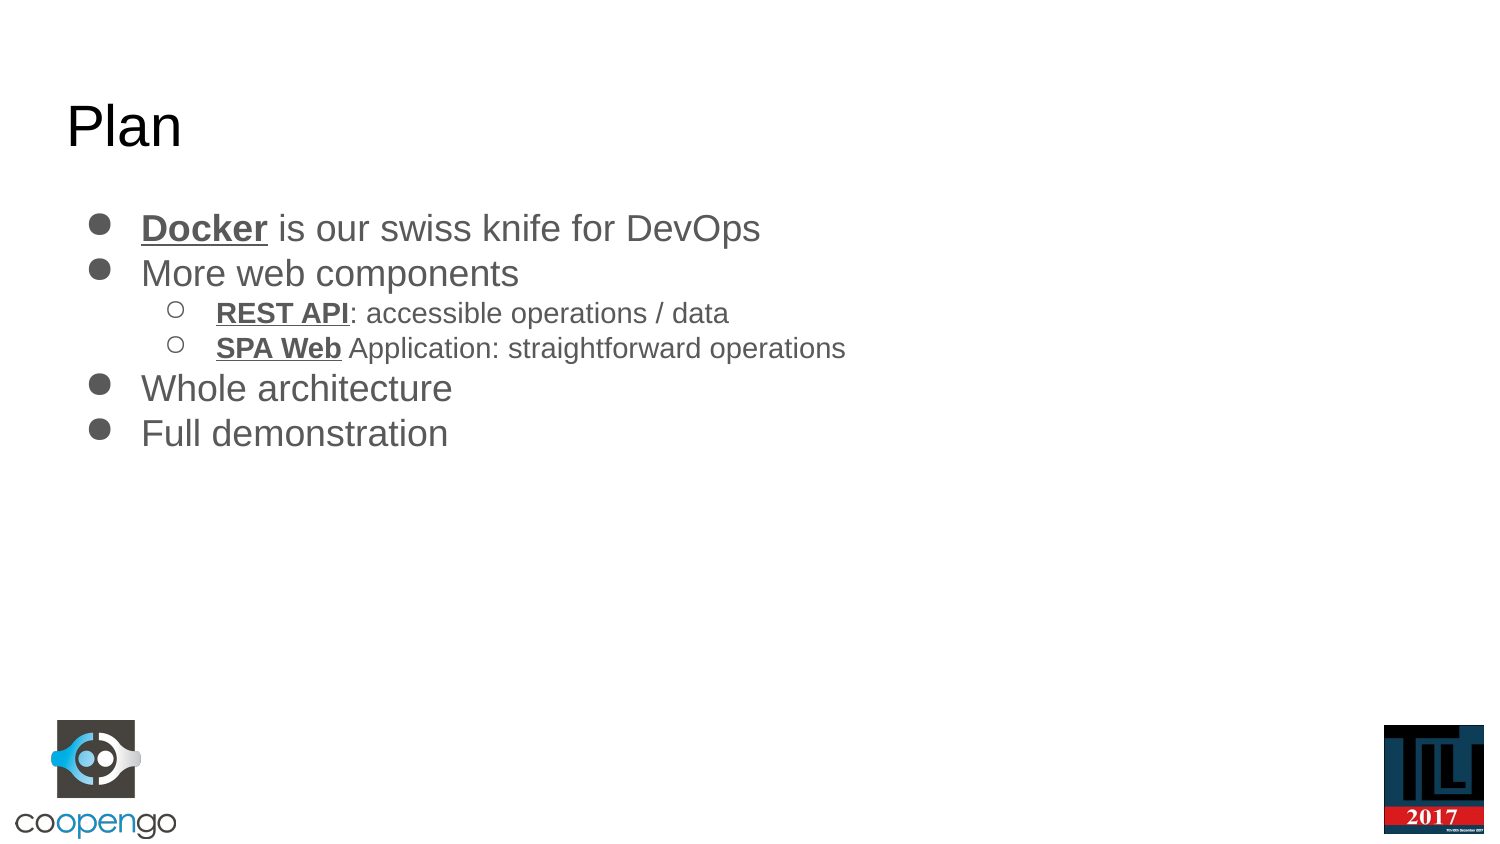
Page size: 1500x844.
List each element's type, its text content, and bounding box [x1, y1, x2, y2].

title Plan [51, 72, 1449, 167]
list Docker is our swiss knife for DevOps More web components REST API: accessible operations / data SPA Web Application: straightforward operations Whole architecture Full demonstration [51, 189, 1449, 750]
picture [81, 817, 94, 830]
picture [15, 720, 176, 839]
picture [1384, 725, 1484, 834]
